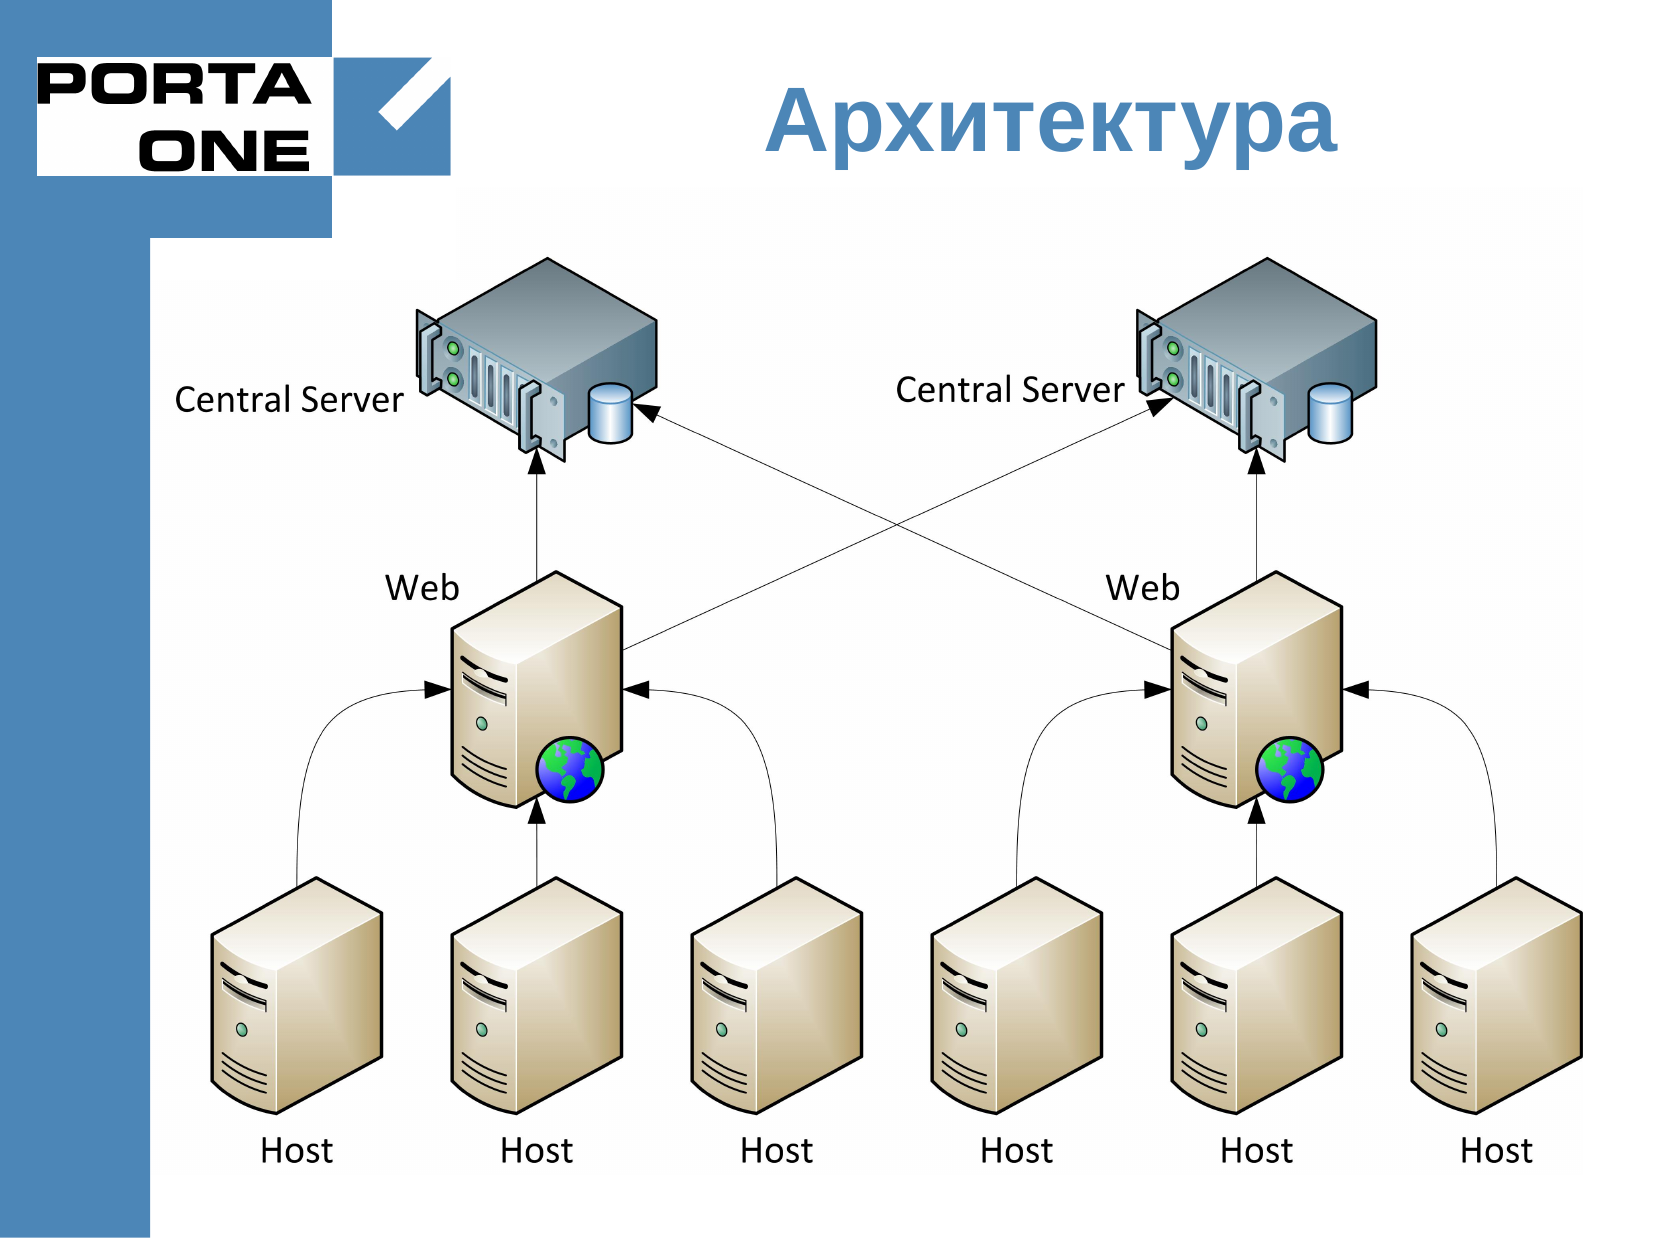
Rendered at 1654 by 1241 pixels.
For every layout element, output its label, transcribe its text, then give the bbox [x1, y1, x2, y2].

picture [37, 57, 449, 176]
title Архитектура [449, 0, 1653, 239]
text_box [0, 0, 456, 1238]
picture [151, 239, 1583, 1175]
